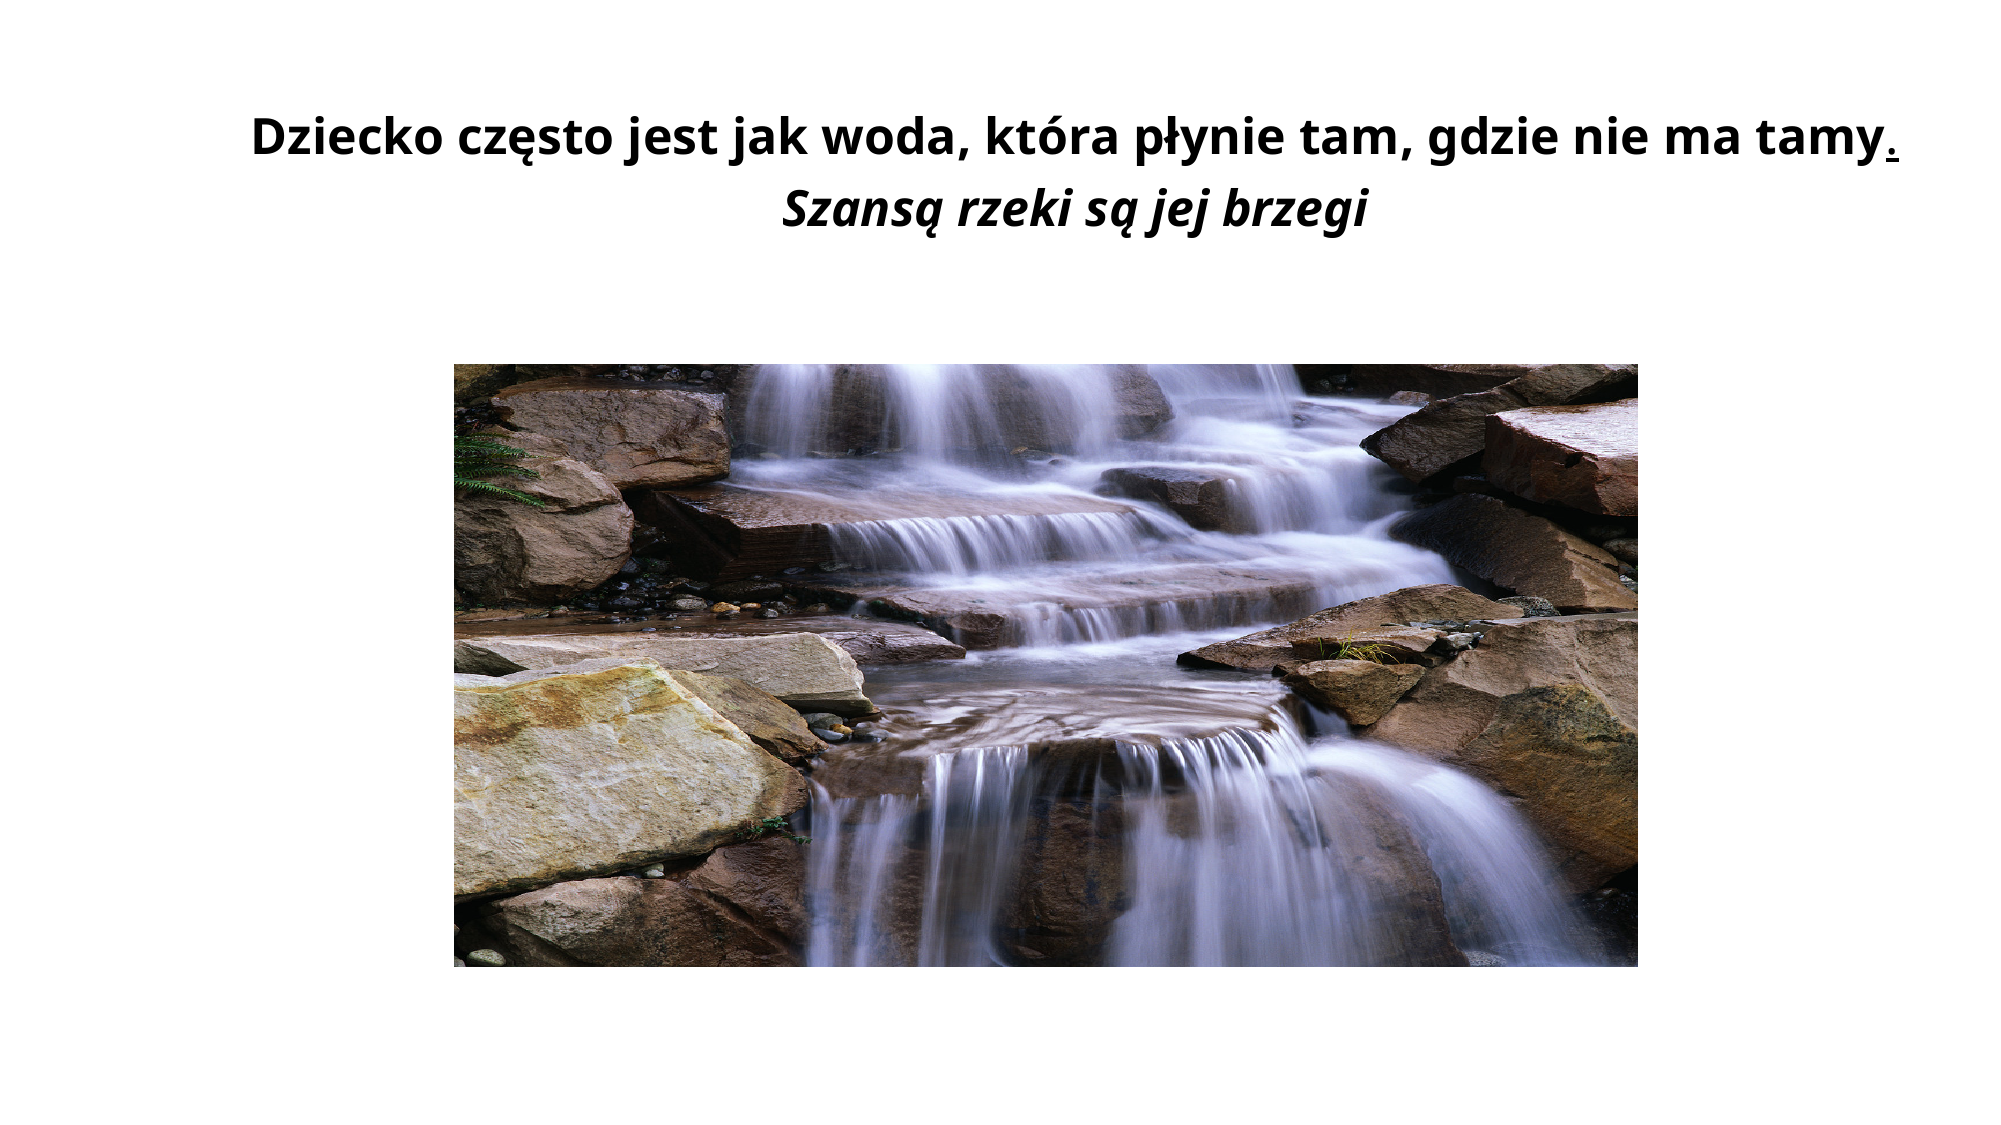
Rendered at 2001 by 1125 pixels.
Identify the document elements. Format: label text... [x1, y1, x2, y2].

list Dziecko często jest jak woda, która płynie tam, gdzie nie ma tamy. Szansą rzeki są jej brzegi [201, 84, 1949, 839]
picture [454, 364, 1638, 967]
